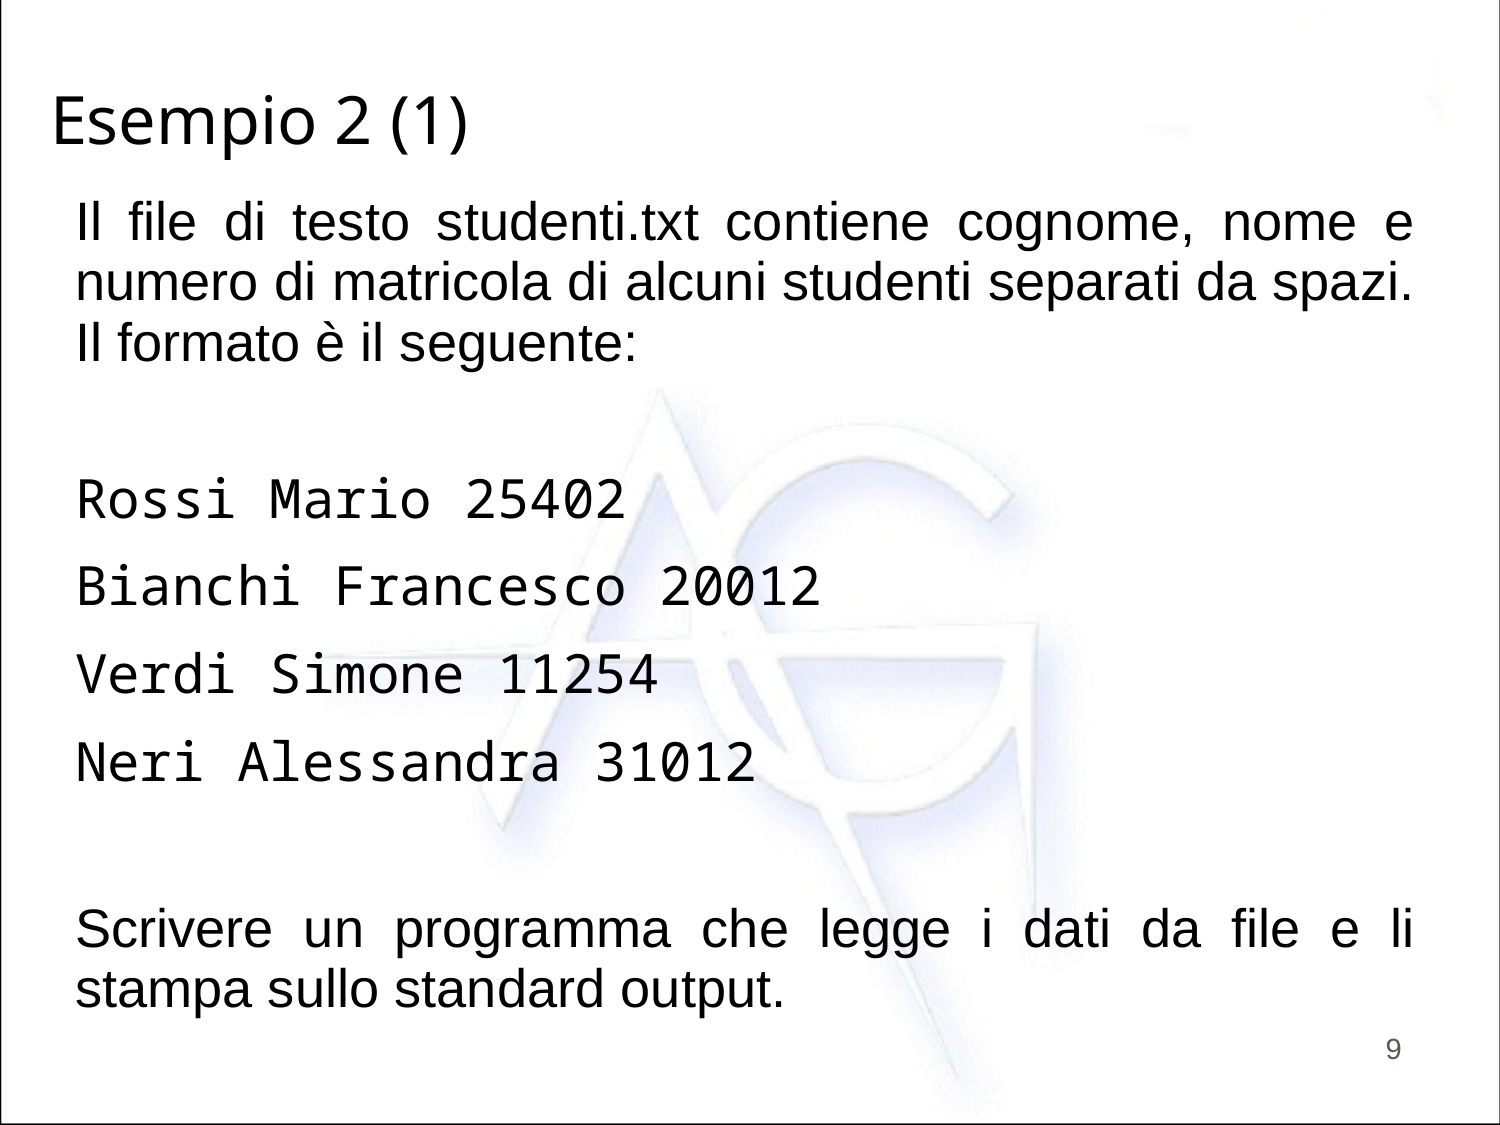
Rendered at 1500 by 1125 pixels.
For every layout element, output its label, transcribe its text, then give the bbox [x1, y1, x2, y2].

title Esempio 2 (1) [49, 7, 1438, 231]
list Il file di testo studenti.txt contiene cognome, nome e numero di matricola di alcuni studenti separati da spazi. Il formato è il seguente: Rossi Mario 25402 Bianchi Francesco 20012 Verdi Simone 11254 Neri Alessandra 31012 Scrivere un programma che legge i dati da file e li stampa sullo standard output. [74, 191, 1417, 1039]
picture [0, 0, 1500, 1125]
